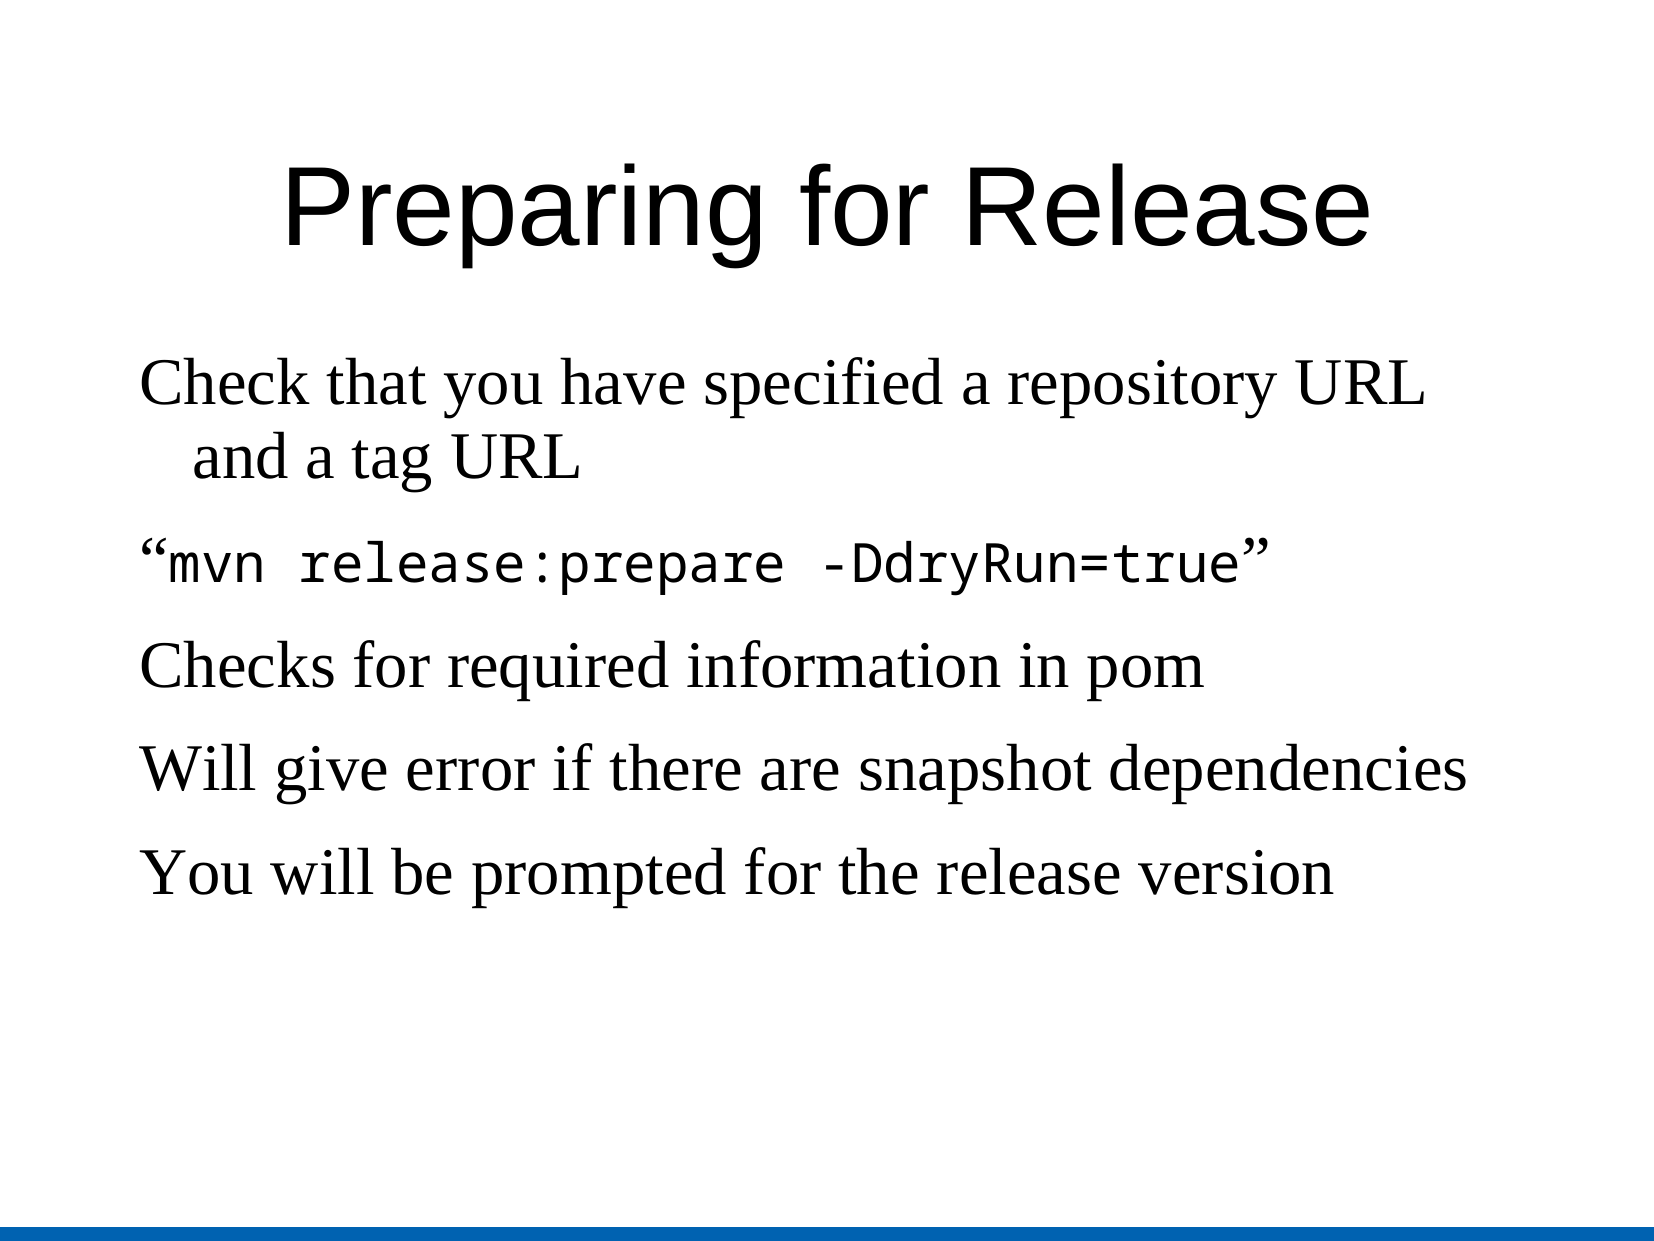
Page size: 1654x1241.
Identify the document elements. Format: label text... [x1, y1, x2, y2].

title Preparing for Release [121, 102, 1533, 311]
list Check that you have specified a repository URL and a tag URL “mvn release:prepare -DdryRun=true” Checks for required information in pom Will give error if there are snapshot dependencies You will be prompted for the release version [121, 344, 1533, 1127]
